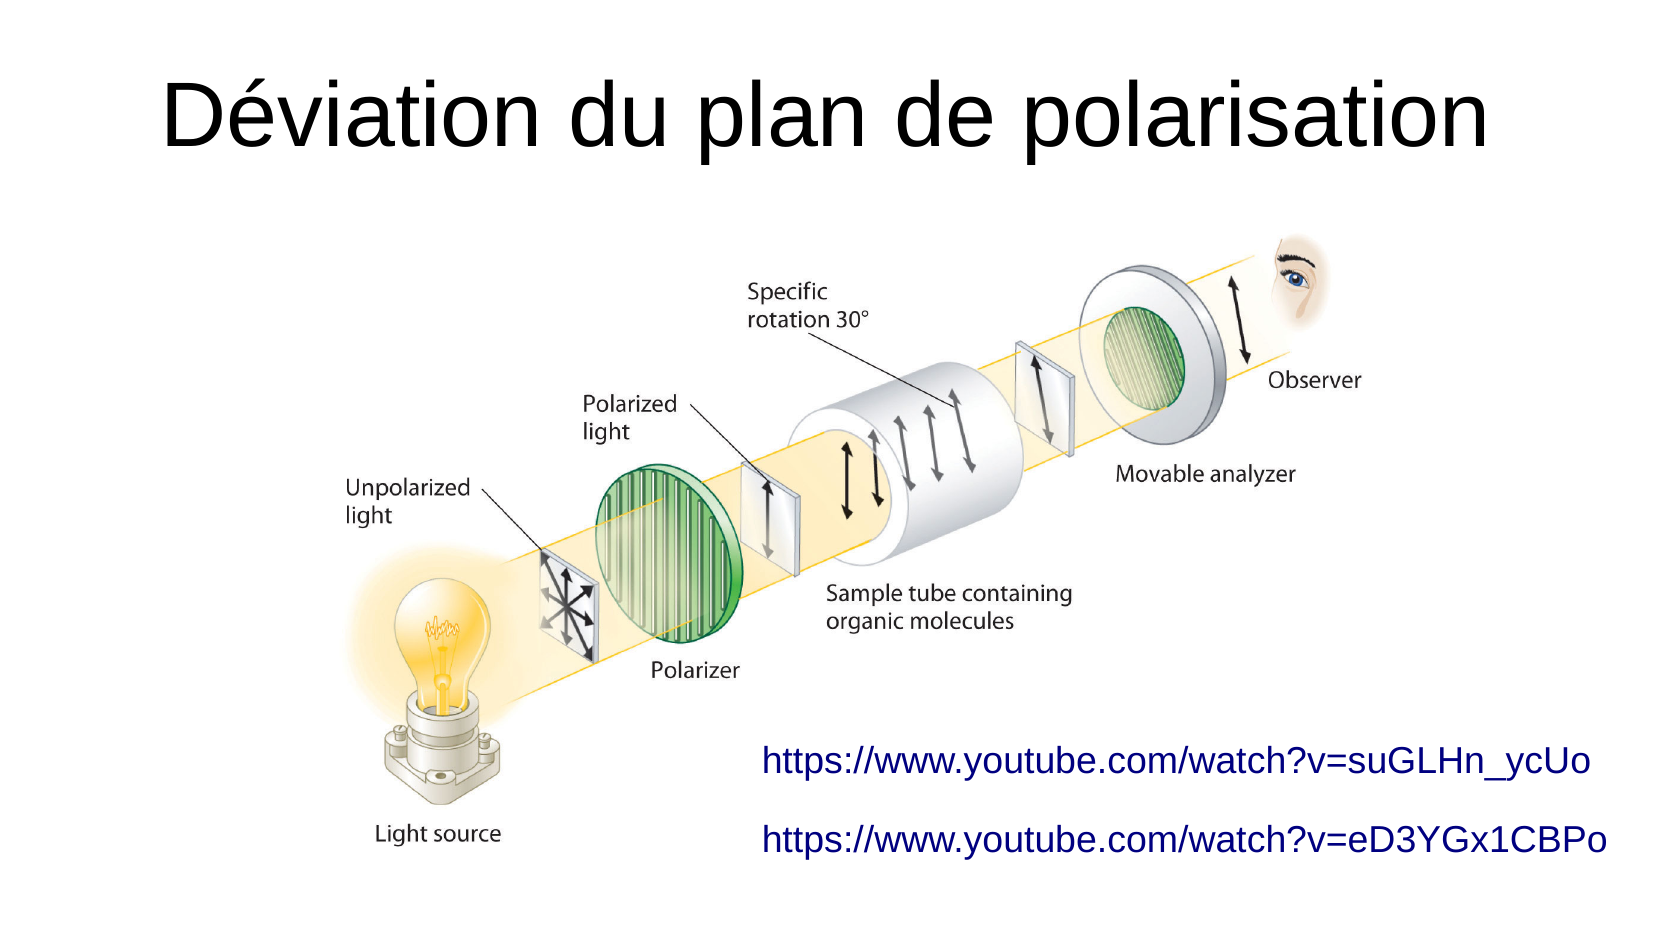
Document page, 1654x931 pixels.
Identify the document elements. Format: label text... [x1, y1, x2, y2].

text_box https://www.youtube.com/watch?v=suGLHn_ycUo [747, 732, 1607, 832]
title Déviation du plan de polarisation [82, 37, 1571, 193]
picture [318, 192, 1383, 863]
text_box https://www.youtube.com/watch?v=eD3YGx1CBPo [747, 810, 1624, 910]
